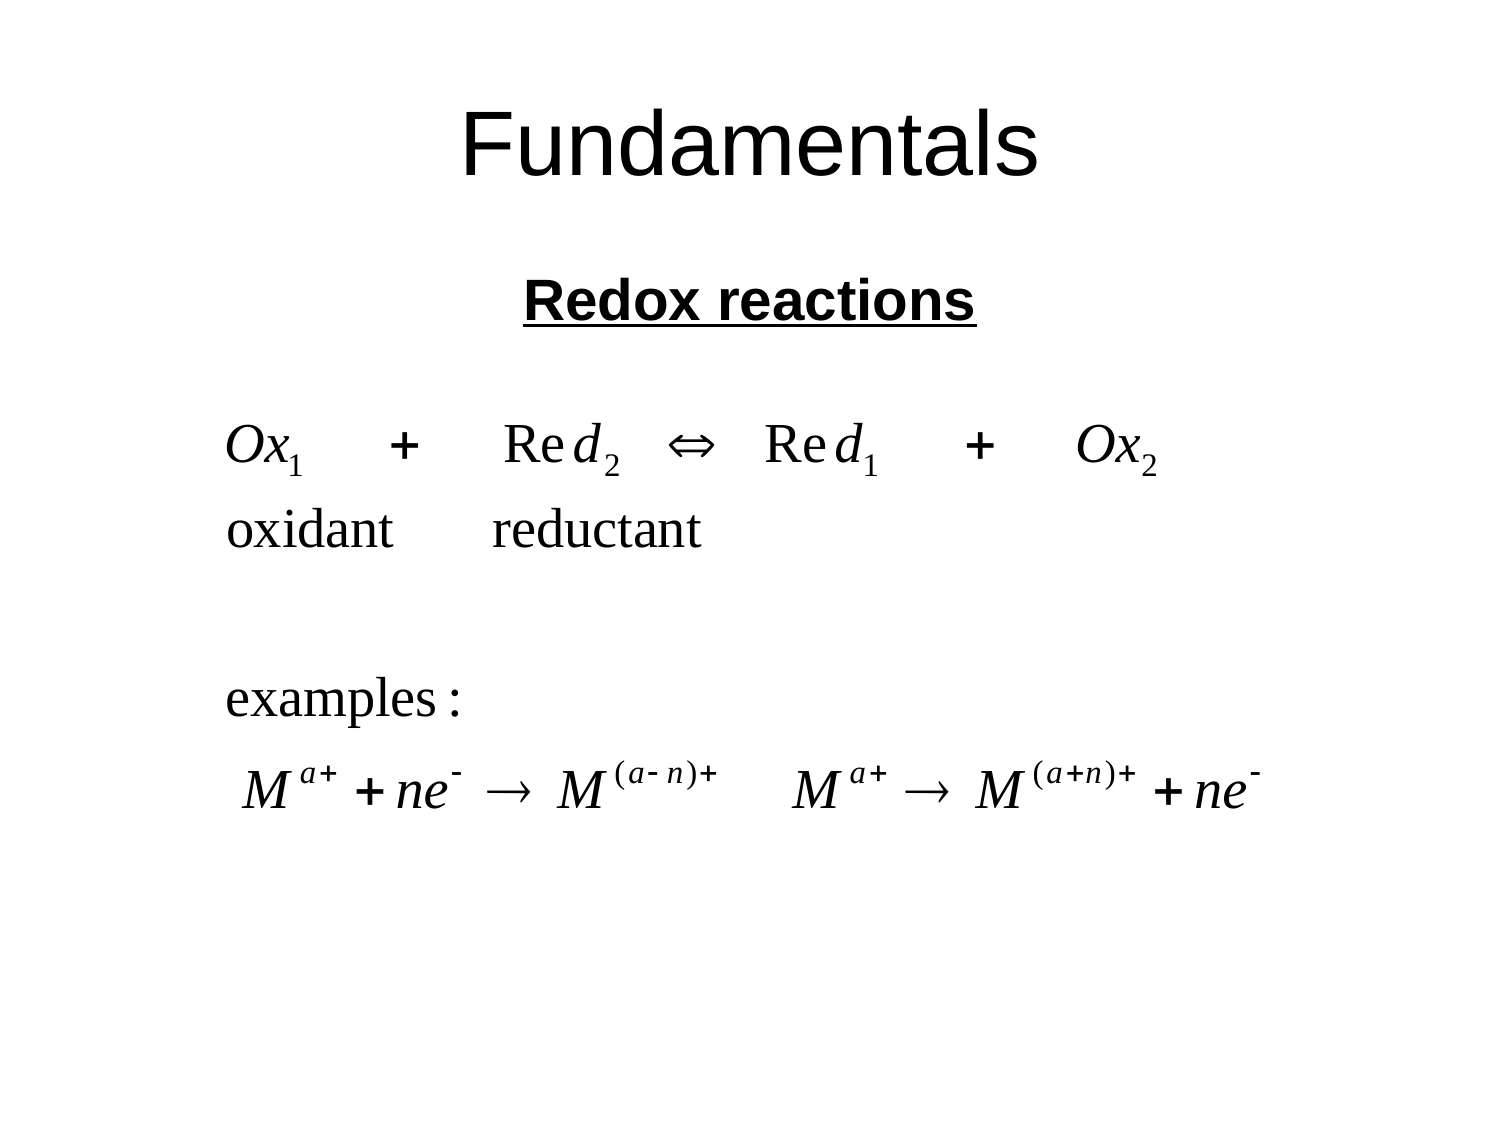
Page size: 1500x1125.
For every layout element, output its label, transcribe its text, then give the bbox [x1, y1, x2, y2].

list Redox reactions [75, 262, 1426, 729]
chart [218, 408, 1282, 917]
title Fundamentals [75, 45, 1426, 233]
